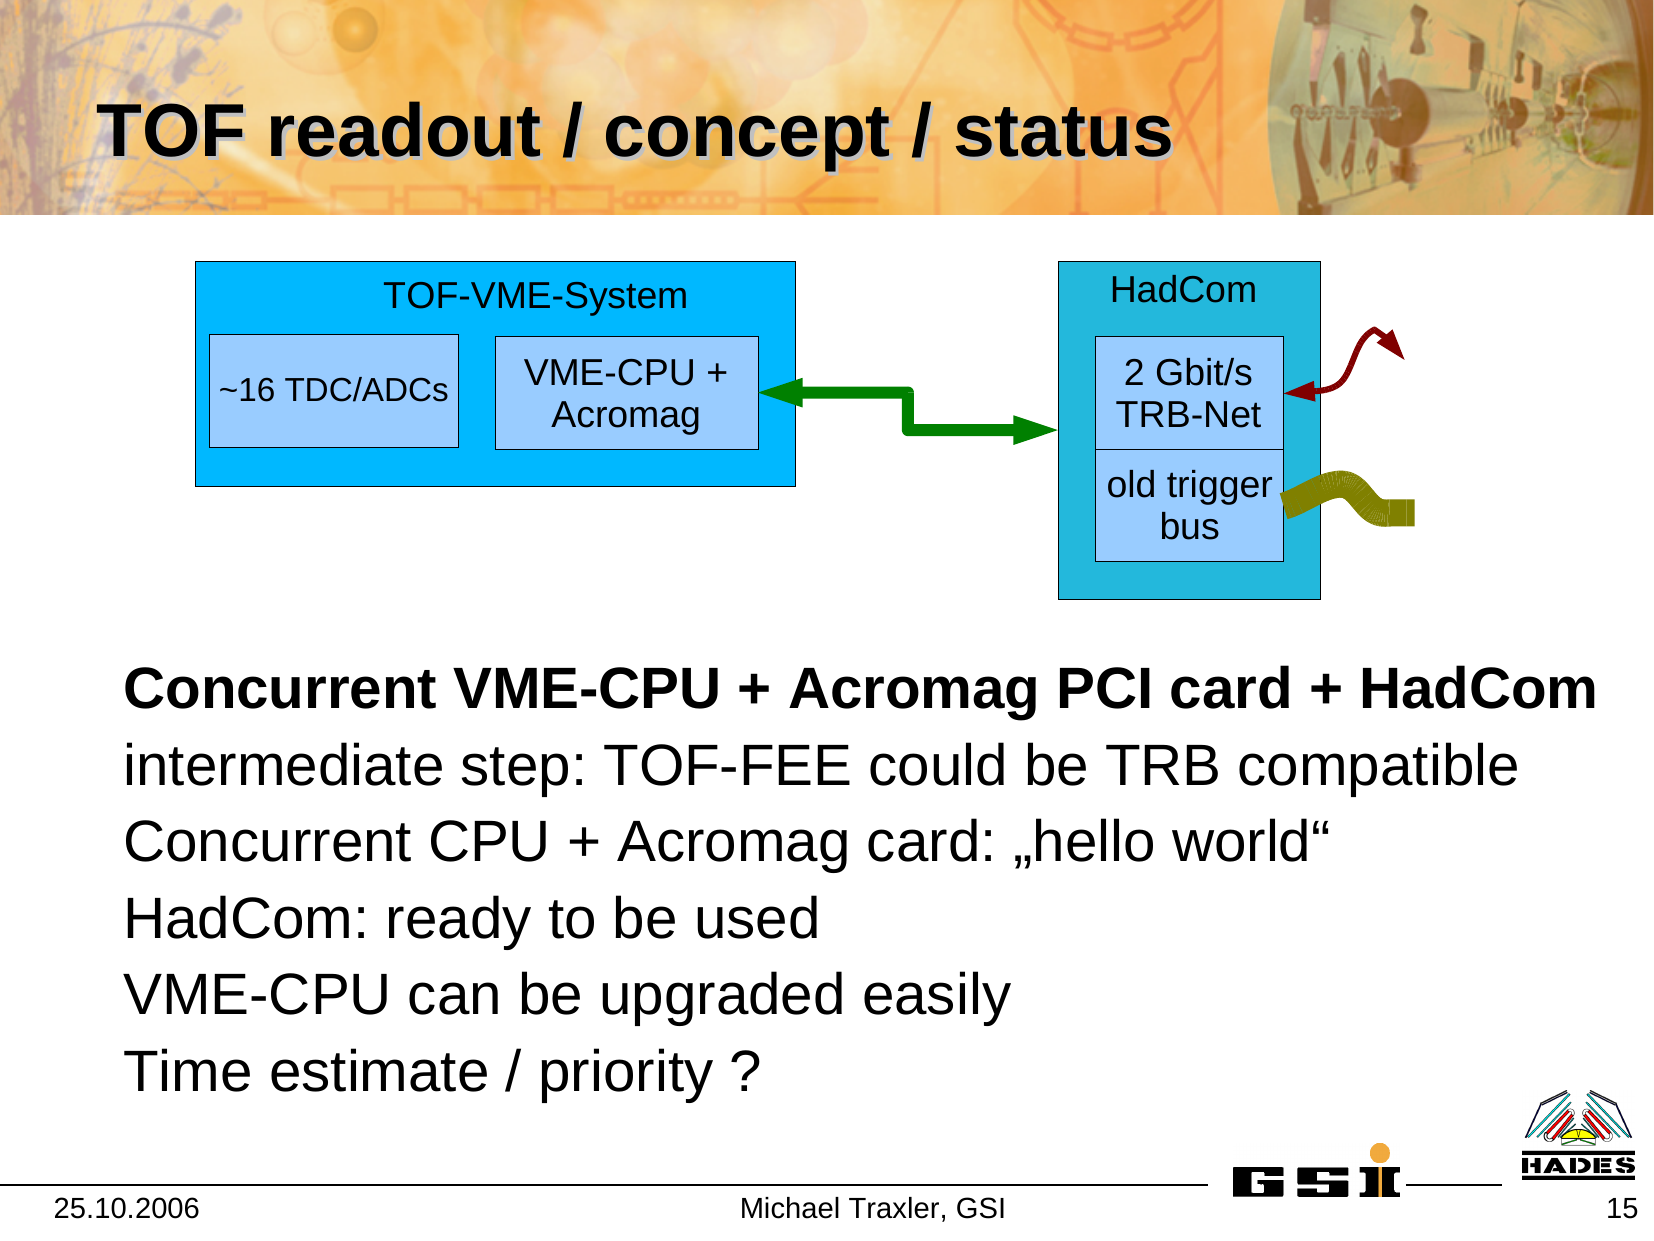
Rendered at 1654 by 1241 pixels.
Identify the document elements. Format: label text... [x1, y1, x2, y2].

picture [1522, 1090, 1635, 1180]
picture [1233, 1143, 1400, 1197]
chart [161, 257, 1502, 607]
title TOF readout / concept / status [96, 34, 1502, 227]
picture [0, 0, 1654, 215]
list Concurrent VME-CPU + Acromag PCI card + HadCom intermediate step: TOF-FEE could be TRB compatible Concurrent CPU + Acromag card: „hello world“ HadCom: ready to be used VME-CPU can be upgraded easily Time estimate / priority ? [48, 656, 1605, 1104]
